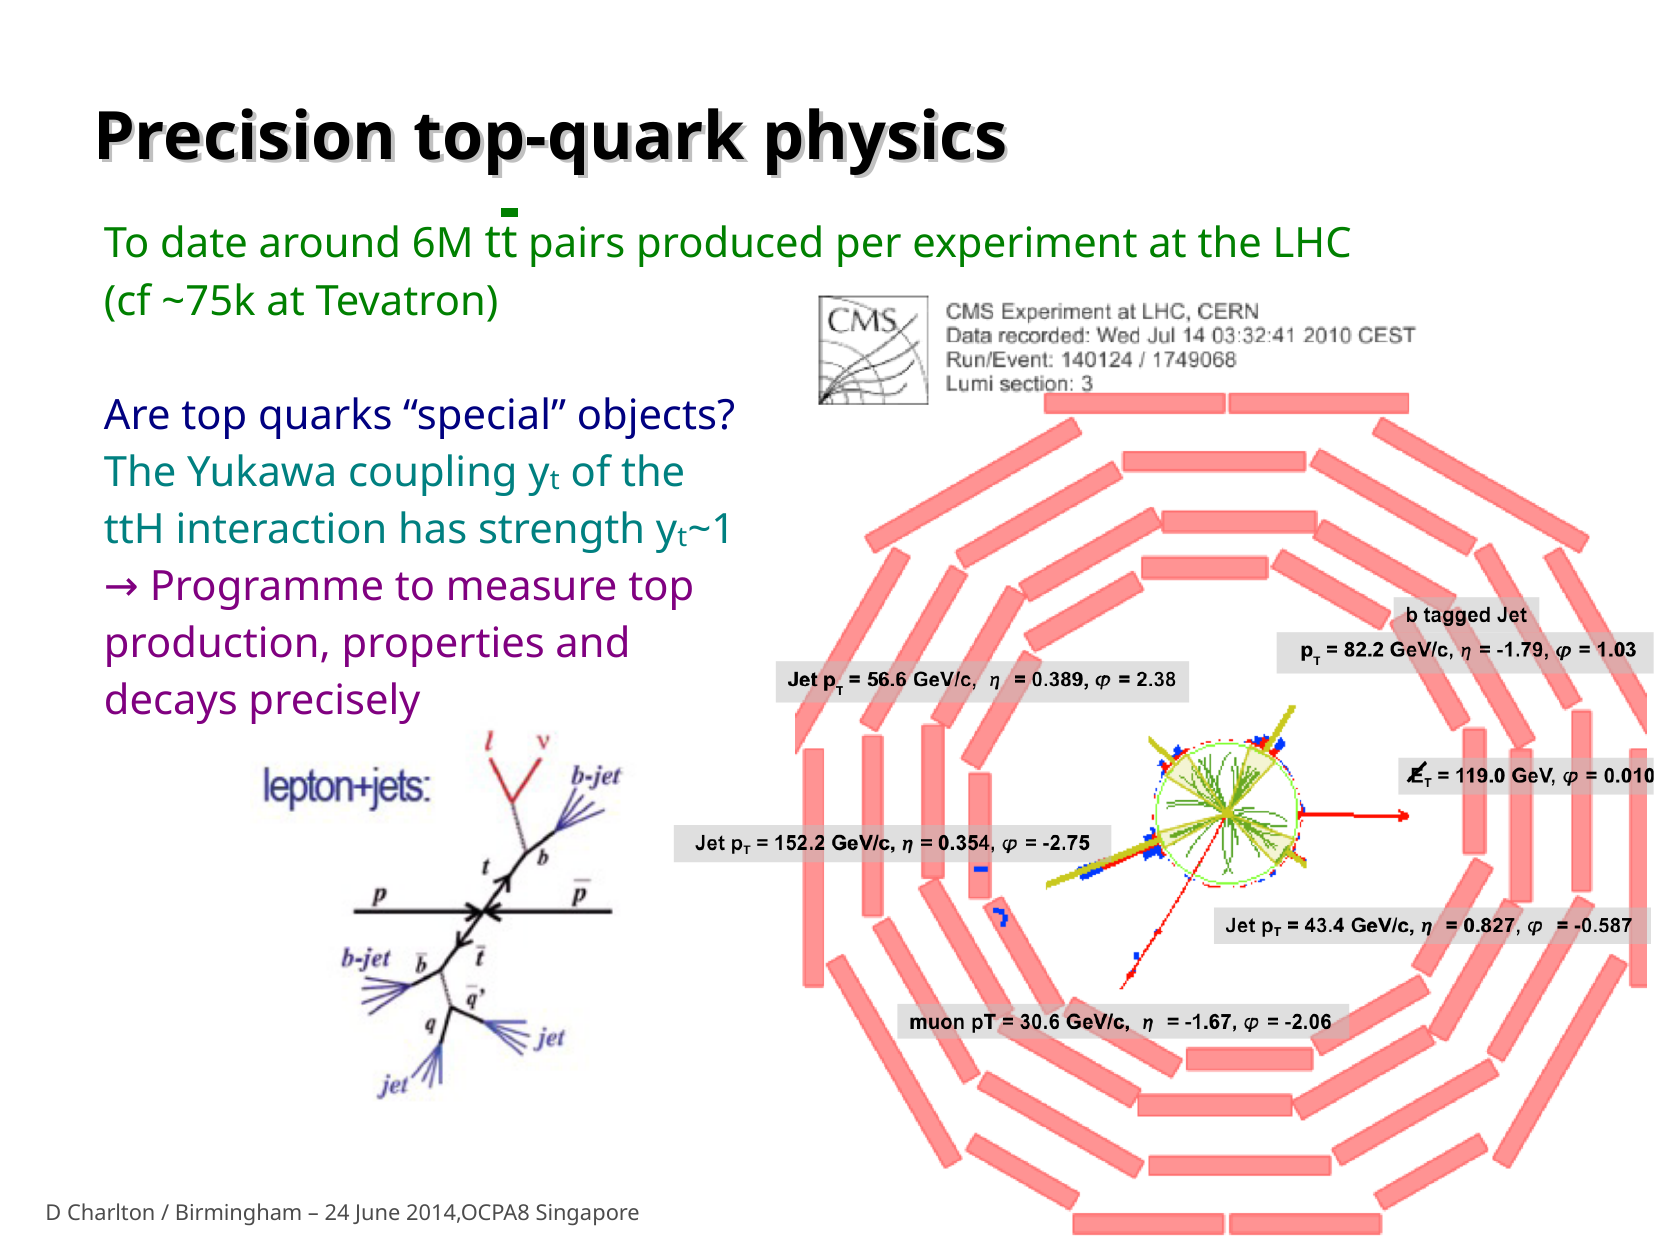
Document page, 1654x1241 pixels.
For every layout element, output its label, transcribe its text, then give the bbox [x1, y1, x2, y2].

picture [250, 730, 638, 1117]
picture [661, 290, 1654, 1241]
text_box Precision top-quark physics [78, 80, 1425, 174]
text_box To date around 6M tt pairs produced per experiment at the LHC (cf ~75k at Tevatron) Are top quarks “special” objects? The Yukawa coupling yt of the ttH interaction has strength yt~1 → Programme to measure top production, properties and decays precisely [89, 200, 1496, 730]
